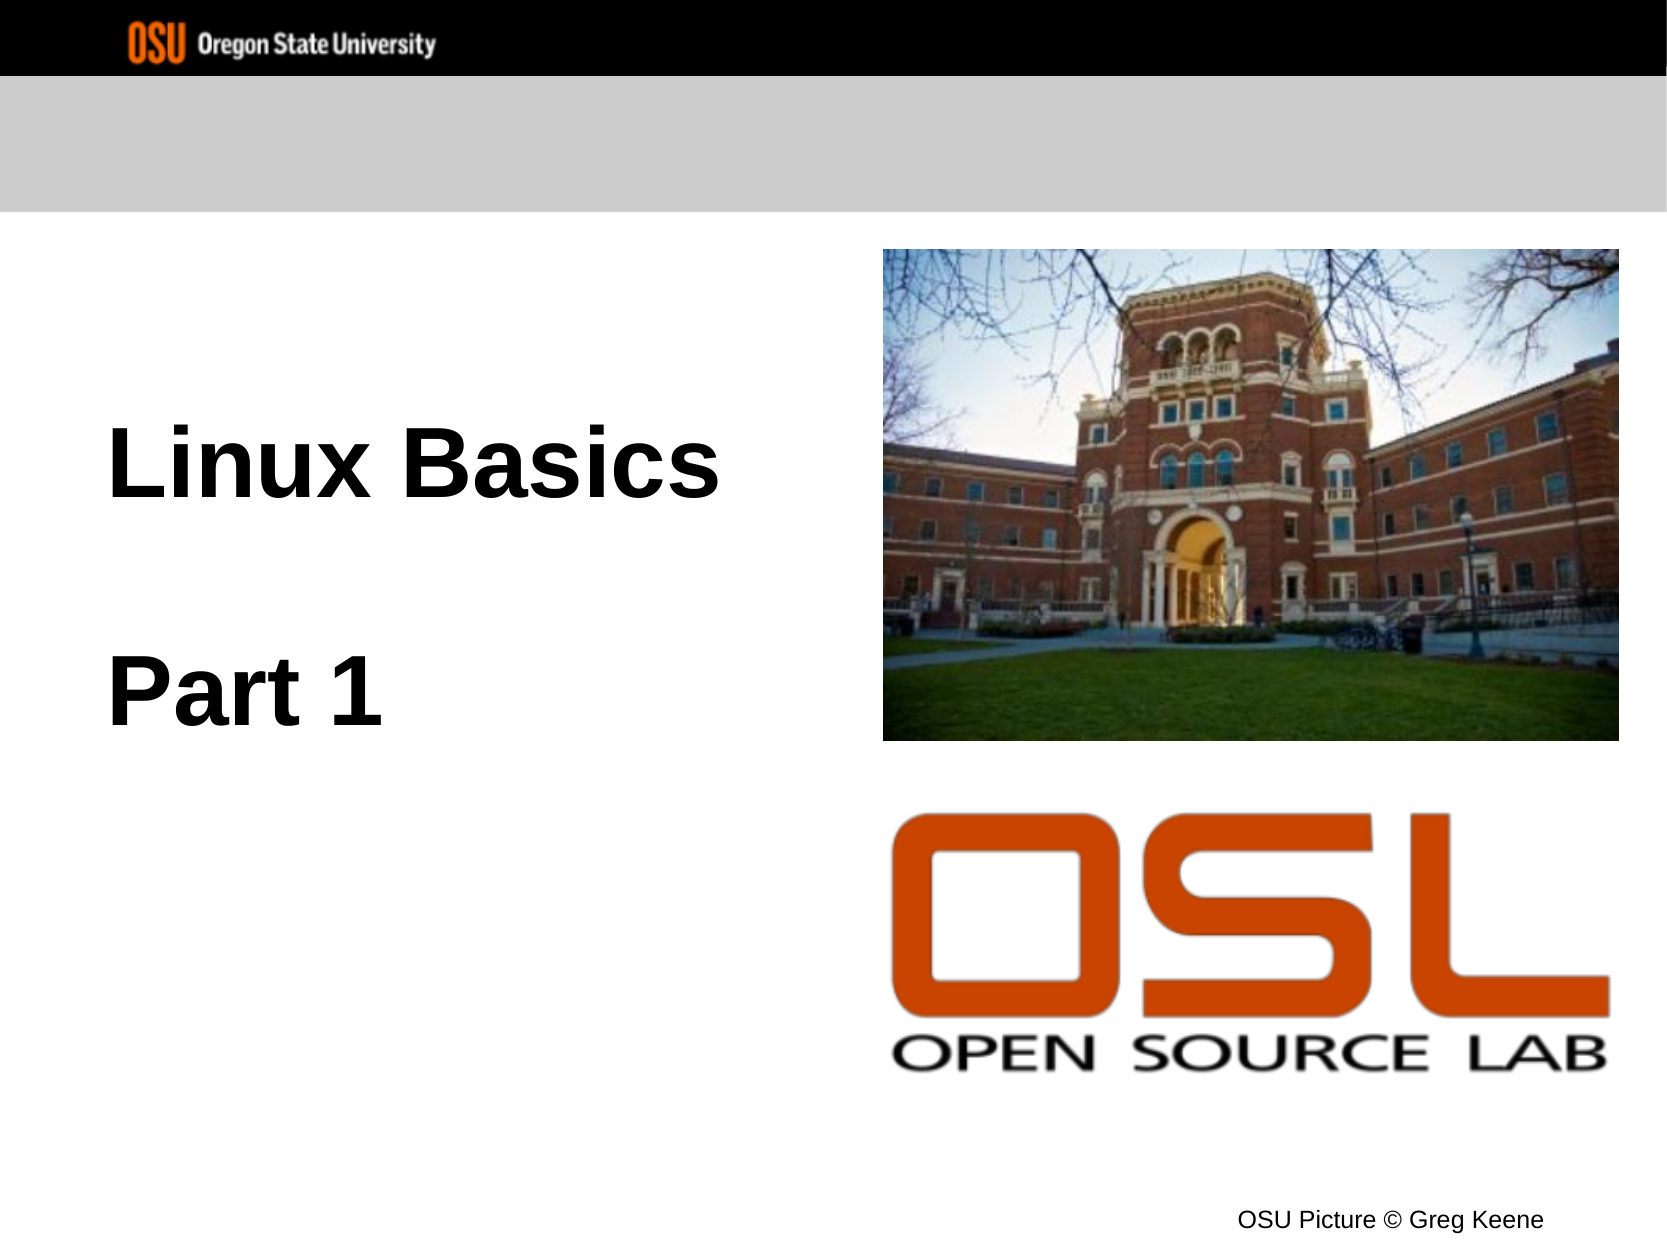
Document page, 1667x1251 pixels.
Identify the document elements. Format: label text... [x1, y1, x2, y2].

text_box OSU Picture © Greg Keene [1237, 1205, 1667, 1235]
picture [0, 0, 1667, 1251]
title Linux Basics Part 1 [106, 350, 846, 803]
